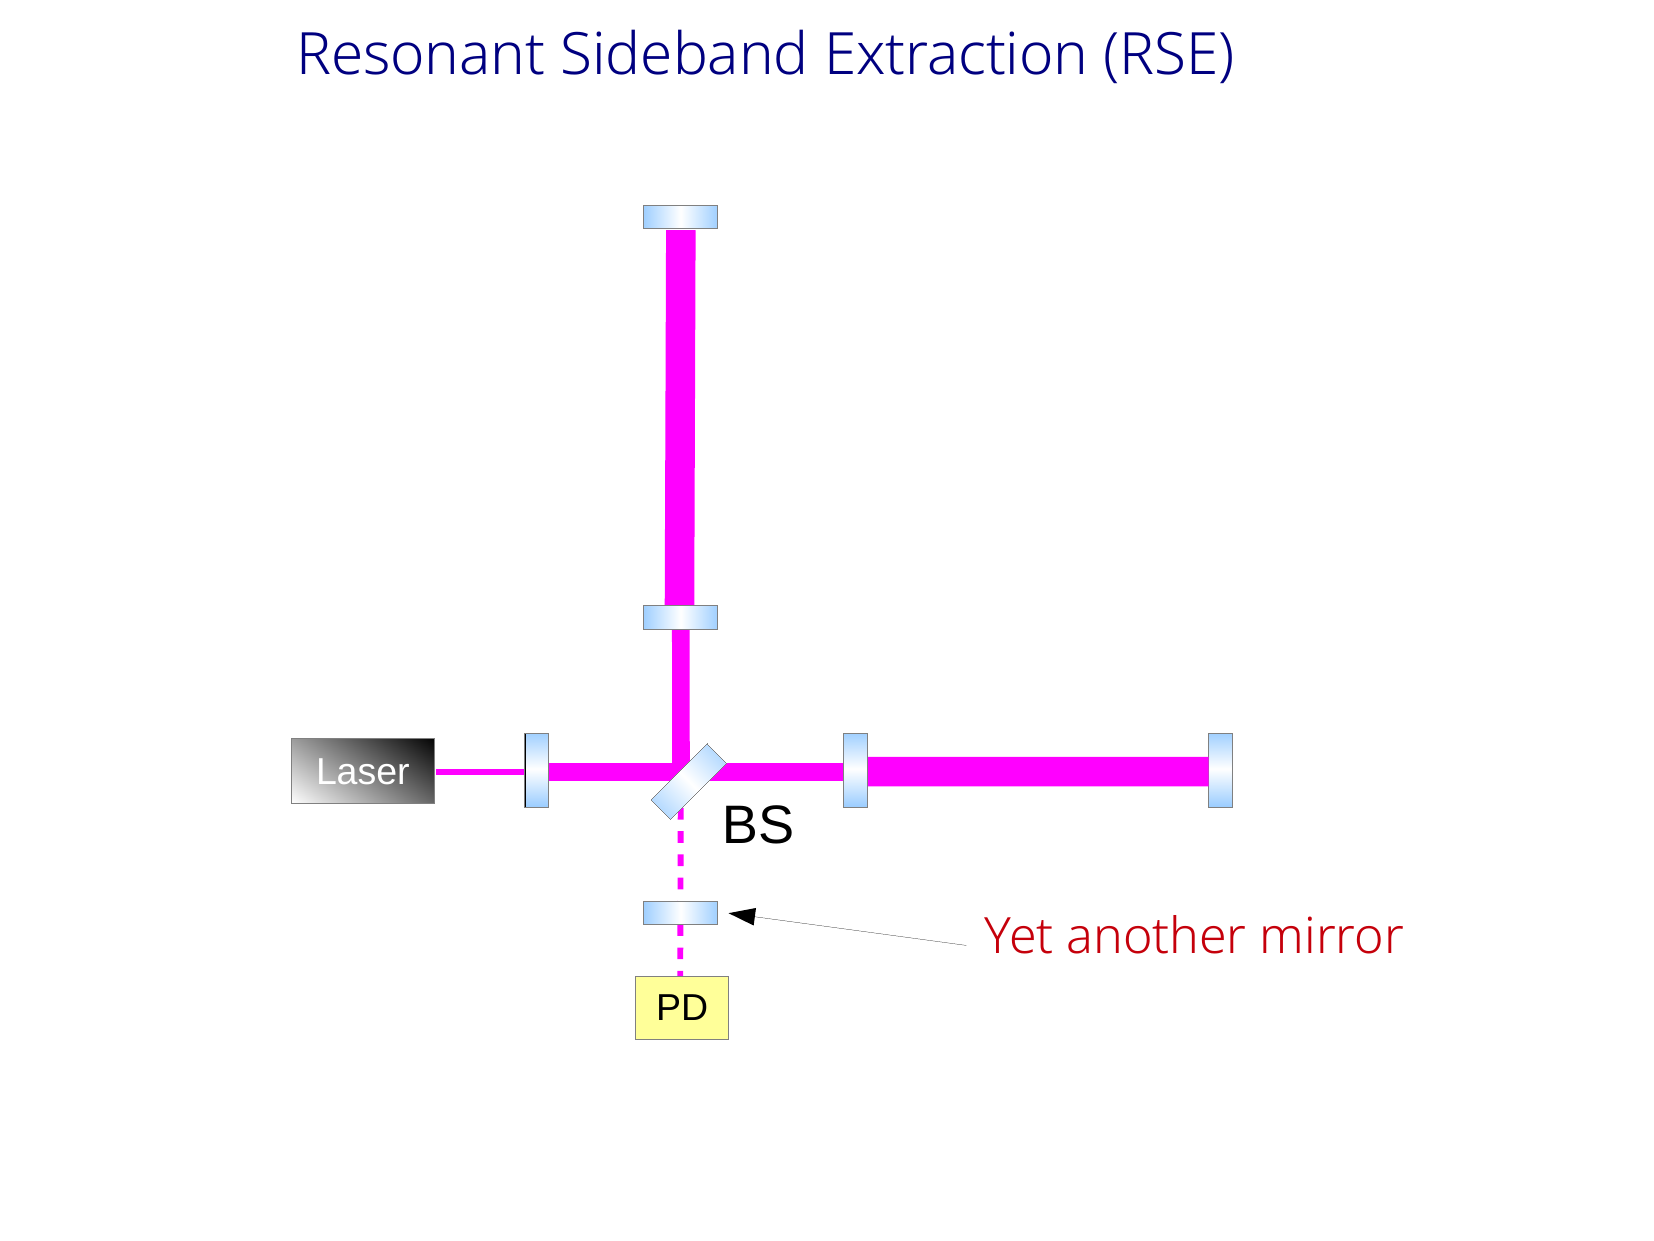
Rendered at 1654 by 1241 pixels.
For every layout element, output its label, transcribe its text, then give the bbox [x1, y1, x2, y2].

text_box [843, 733, 868, 808]
text_box [643, 605, 718, 630]
text_box [643, 205, 718, 229]
text_box [524, 733, 549, 808]
text_box Resonant Sideband Extraction (RSE) [281, 5, 1373, 108]
text_box BS [707, 786, 823, 863]
text_box [643, 901, 718, 925]
text_box Laser [291, 738, 435, 804]
text_box [651, 743, 727, 820]
text_box [1208, 733, 1233, 808]
text_box PD [635, 976, 729, 1040]
text_box Yet another mirror [970, 893, 1525, 983]
